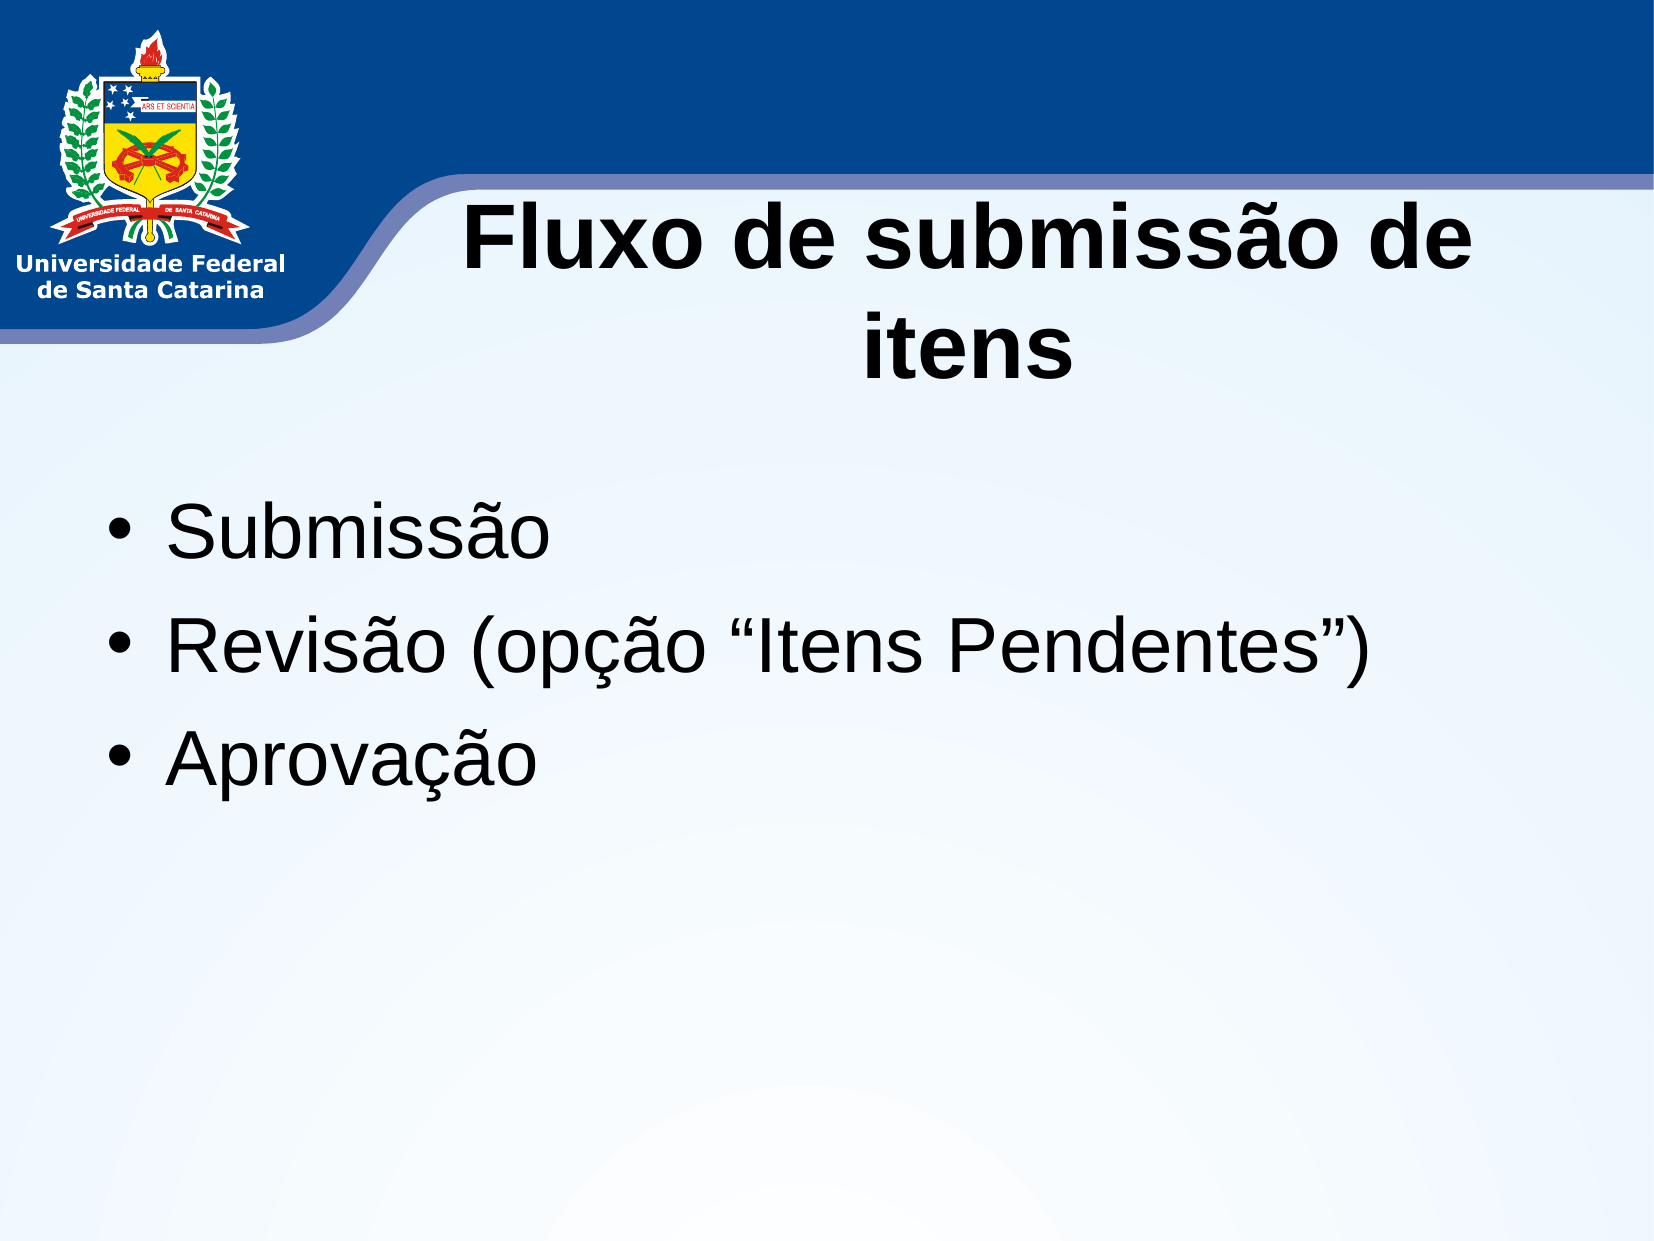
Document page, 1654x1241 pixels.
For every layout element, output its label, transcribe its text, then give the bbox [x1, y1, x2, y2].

list Submissão Revisão (opção “Itens Pendentes”) Aprovação [106, 480, 1595, 1241]
title Fluxo de submissão de itens [342, 176, 1595, 397]
